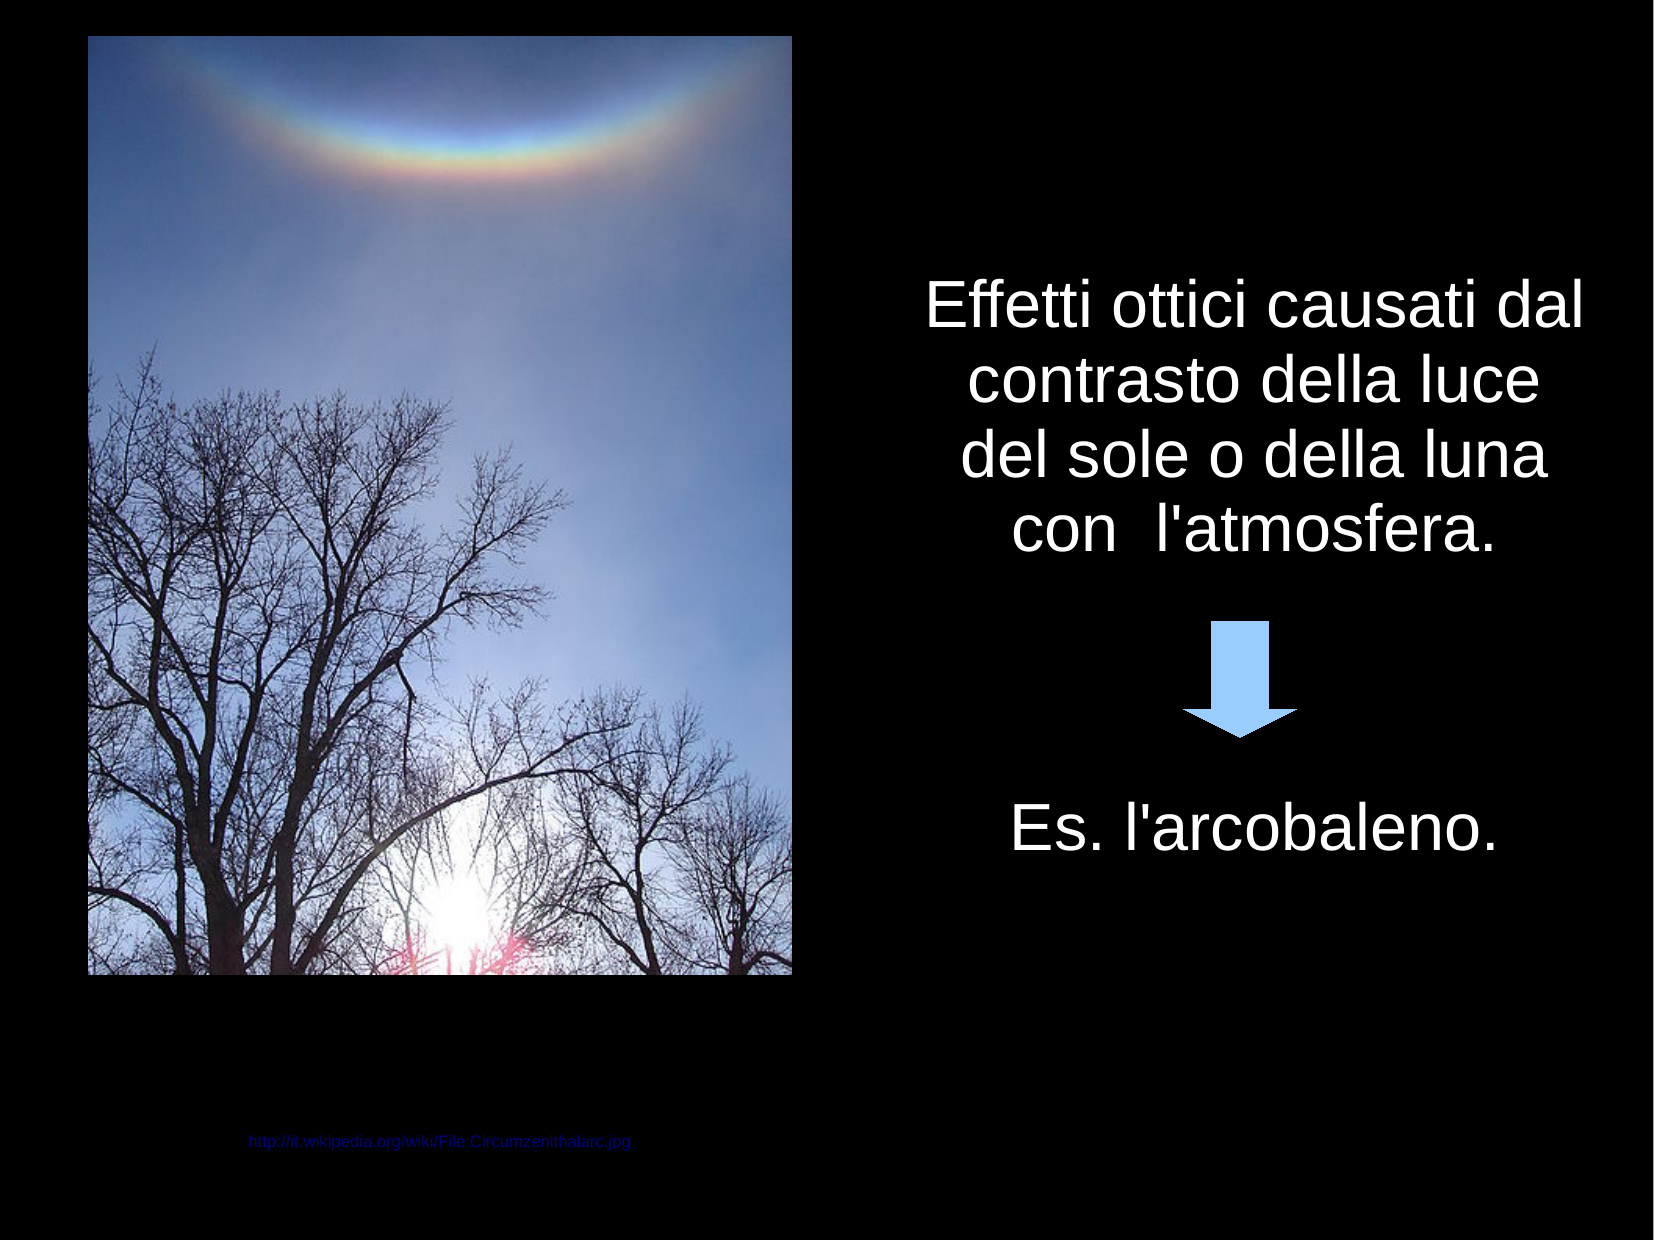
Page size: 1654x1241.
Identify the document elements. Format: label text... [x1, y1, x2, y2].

title Effetti ottici causati dal contrasto della luce del sole o della luna con l'atmosfera. Es. l'arcobaleno. [915, 261, 1595, 945]
subtitle http://it.wikipedia.org/wiki/File:Circumzenithalarc.jpg [141, 1062, 739, 1220]
picture [88, 36, 792, 975]
text_box [1181, 620, 1300, 739]
